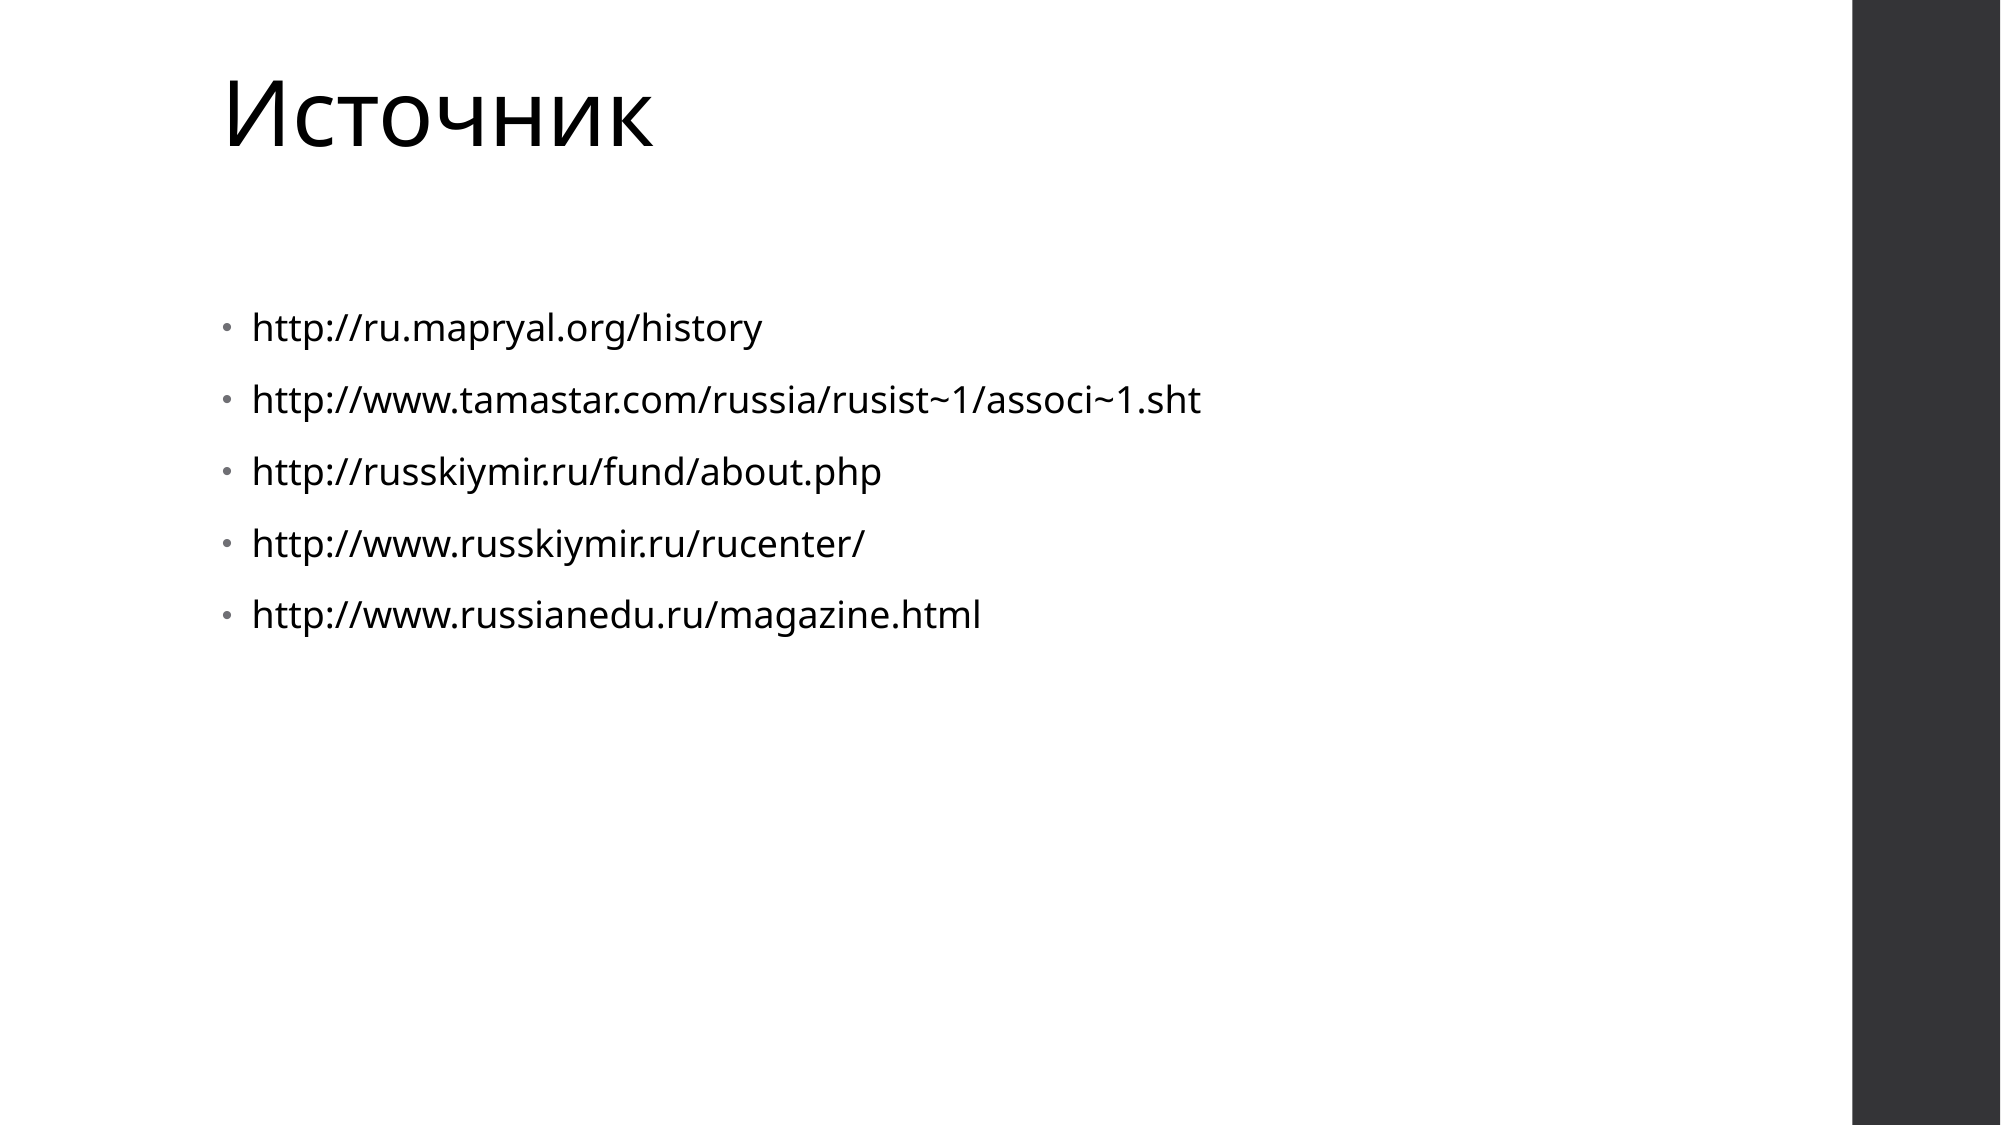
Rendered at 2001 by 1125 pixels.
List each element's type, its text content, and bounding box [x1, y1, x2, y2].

title Источник [206, 60, 1797, 278]
list http://ru.mapryal.org/history http://www.tamastar.com/russia/rusist~1/associ~1.sht http://russkiymir.ru/fund/about.php http://www.russkiymir.ru/rucenter/ http://www.russianedu.ru/magazine.html [206, 299, 1617, 1014]
